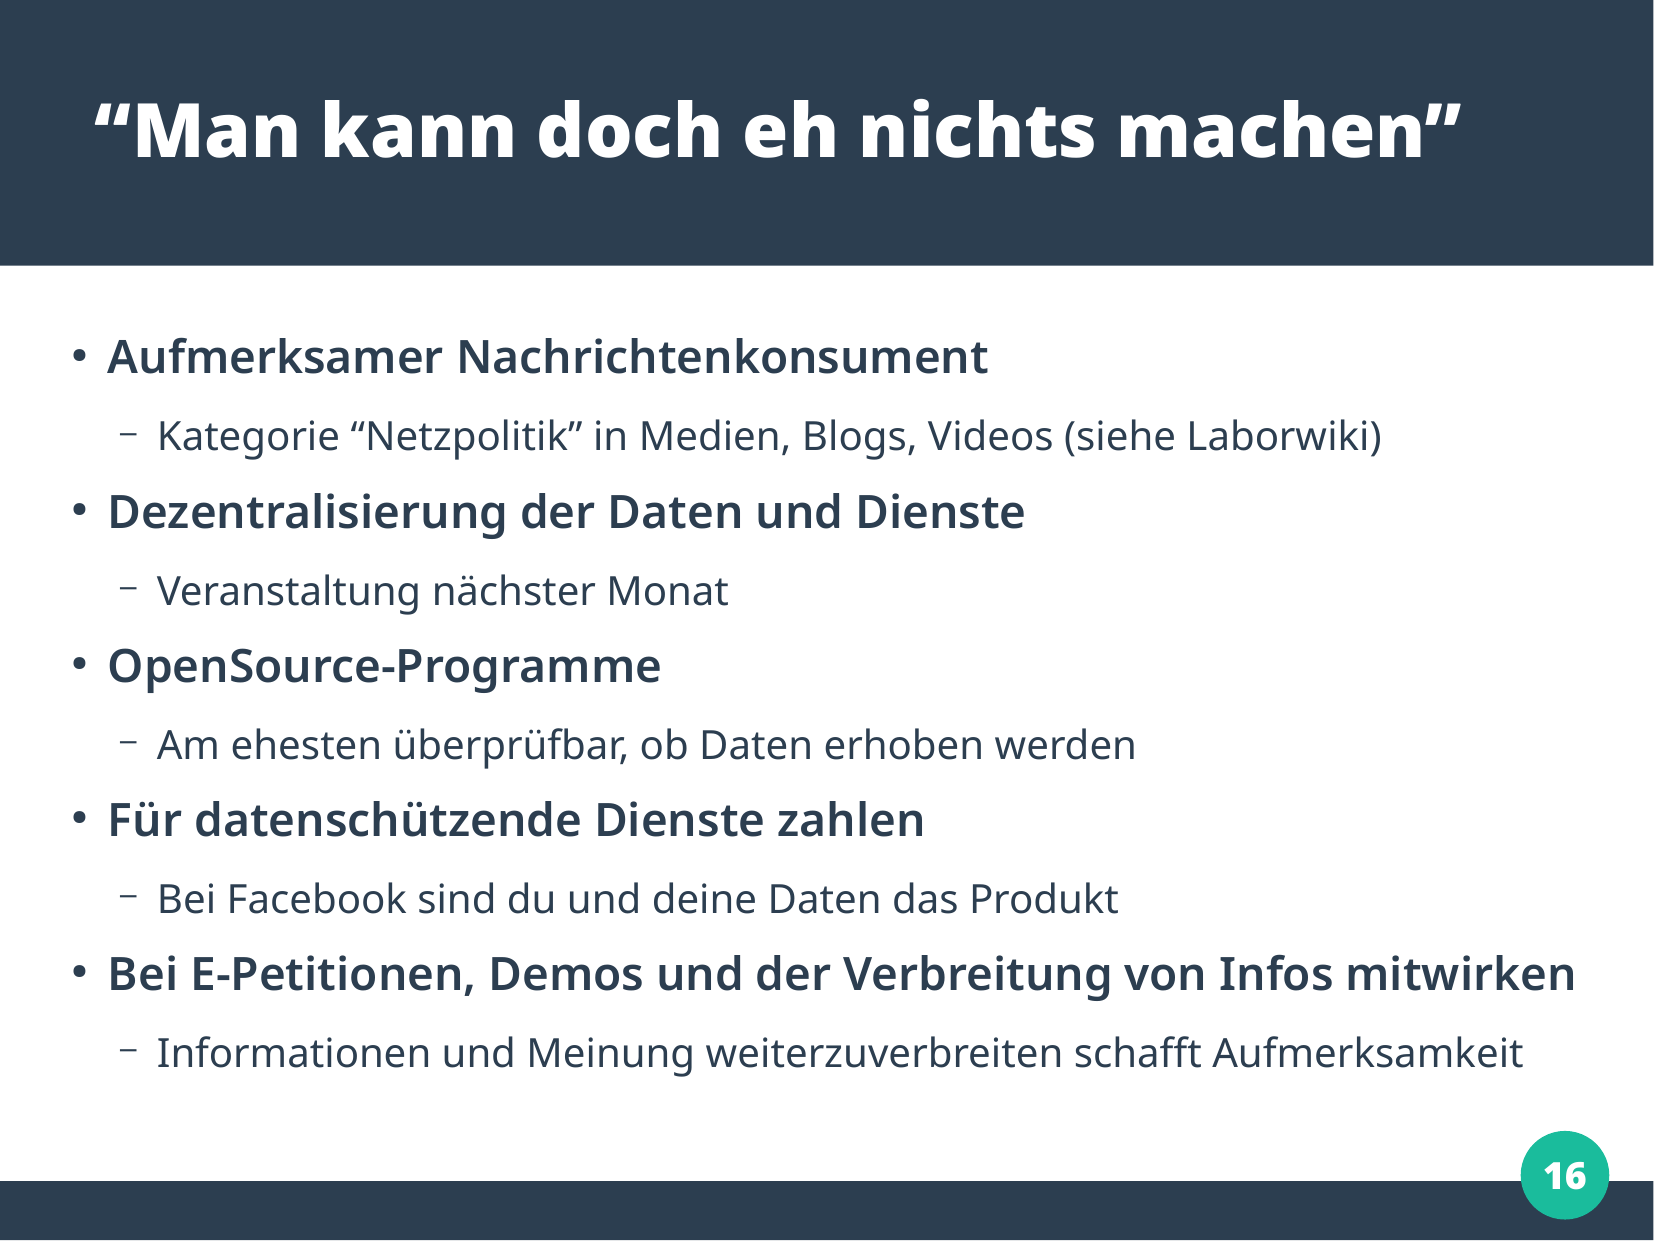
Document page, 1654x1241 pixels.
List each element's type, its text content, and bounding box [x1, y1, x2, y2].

title “Man kann doch eh nichts machen” [59, 49, 1595, 207]
list Aufmerksamer Nachrichtenkonsument Kategorie “Netzpolitik” in Medien, Blogs, Videos (siehe Laborwiki) Dezentralisierung der Daten und Dienste Veranstaltung nächster Monat OpenSource-Programme Am ehesten überprüfbar, ob Daten erhoben werden Für datenschützende Dienste zahlen Bei Facebook sind du und deine Daten das Produkt Bei E-Petitionen, Demos und der Verbreitung von Infos mitwirken Informationen und Meinung weiterzuverbreiten schafft Aufmerksamkeit [59, 324, 1595, 1152]
